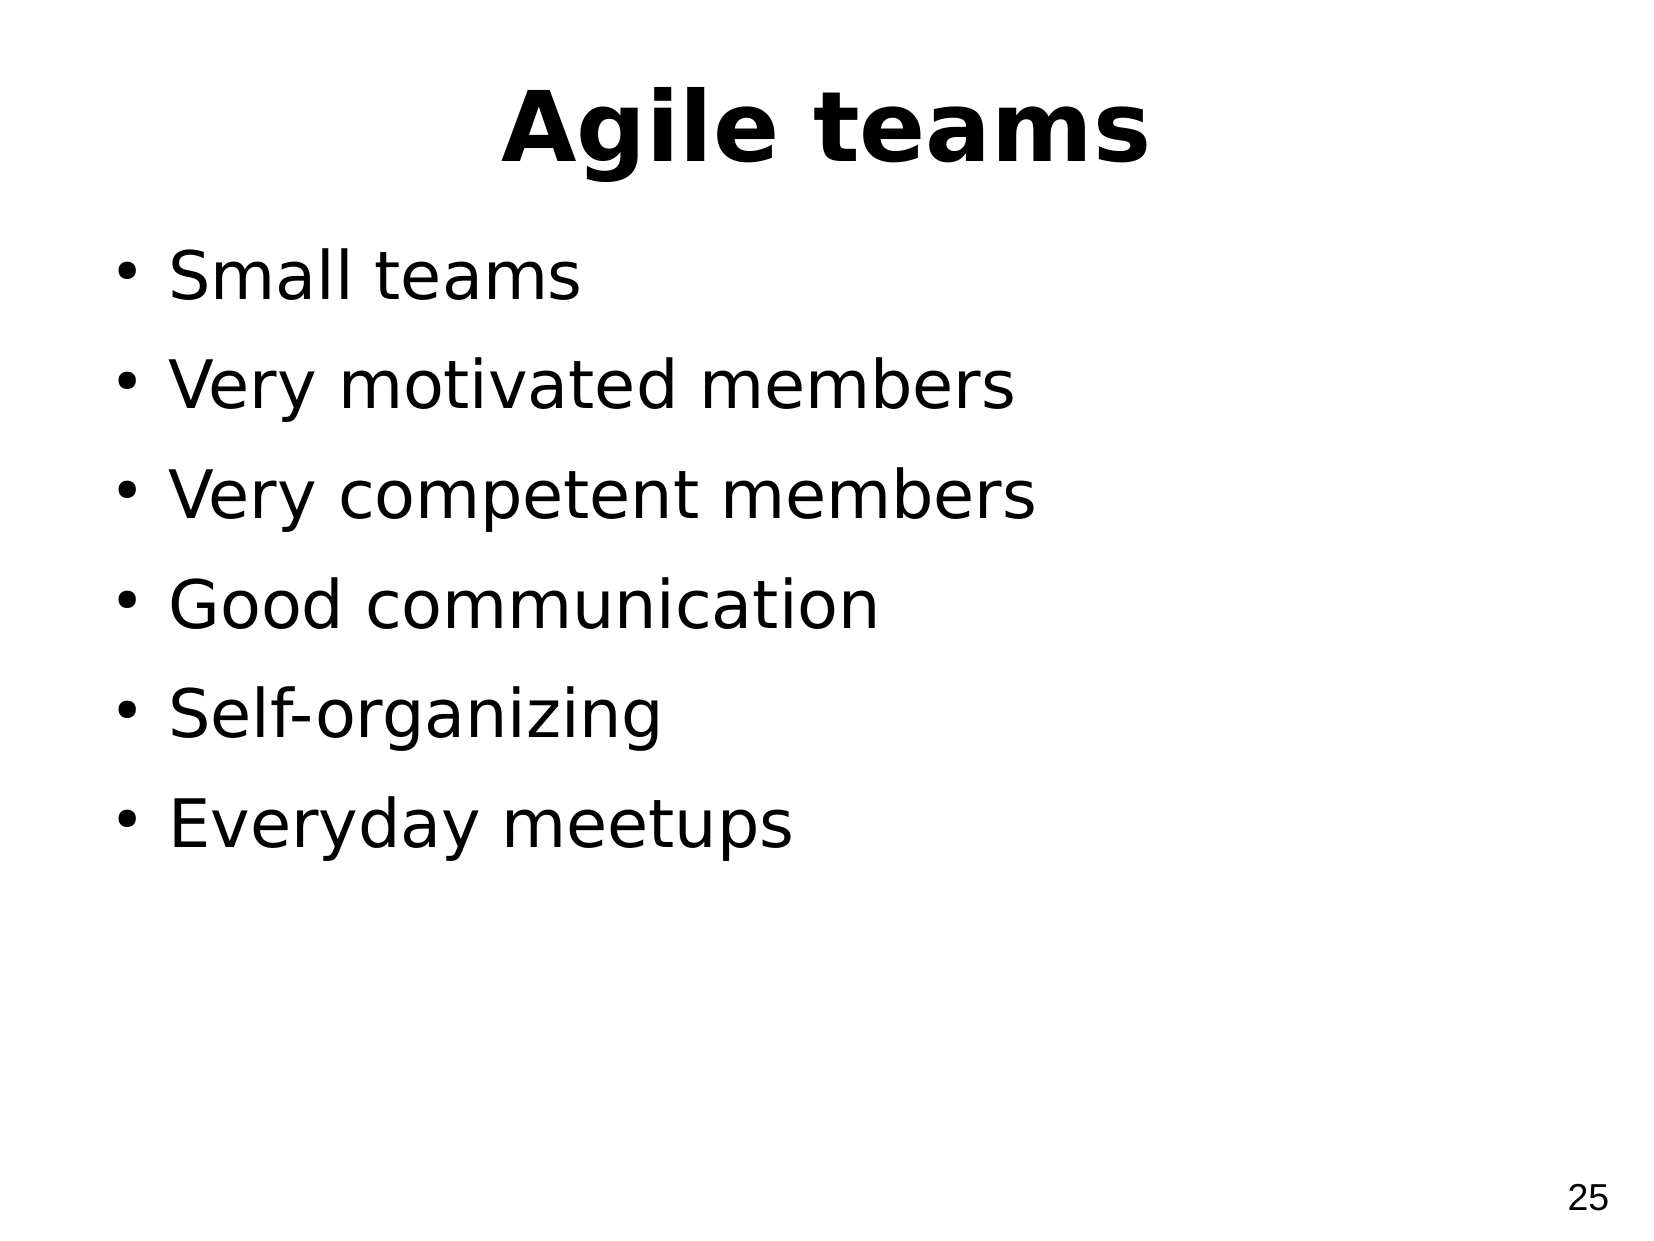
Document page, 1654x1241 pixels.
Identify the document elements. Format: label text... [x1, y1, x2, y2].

list Small teams Very motivated members Very competent members Good communication Self-organizing Everyday meetups [82, 224, 1538, 1186]
title Agile teams [82, 49, 1571, 195]
